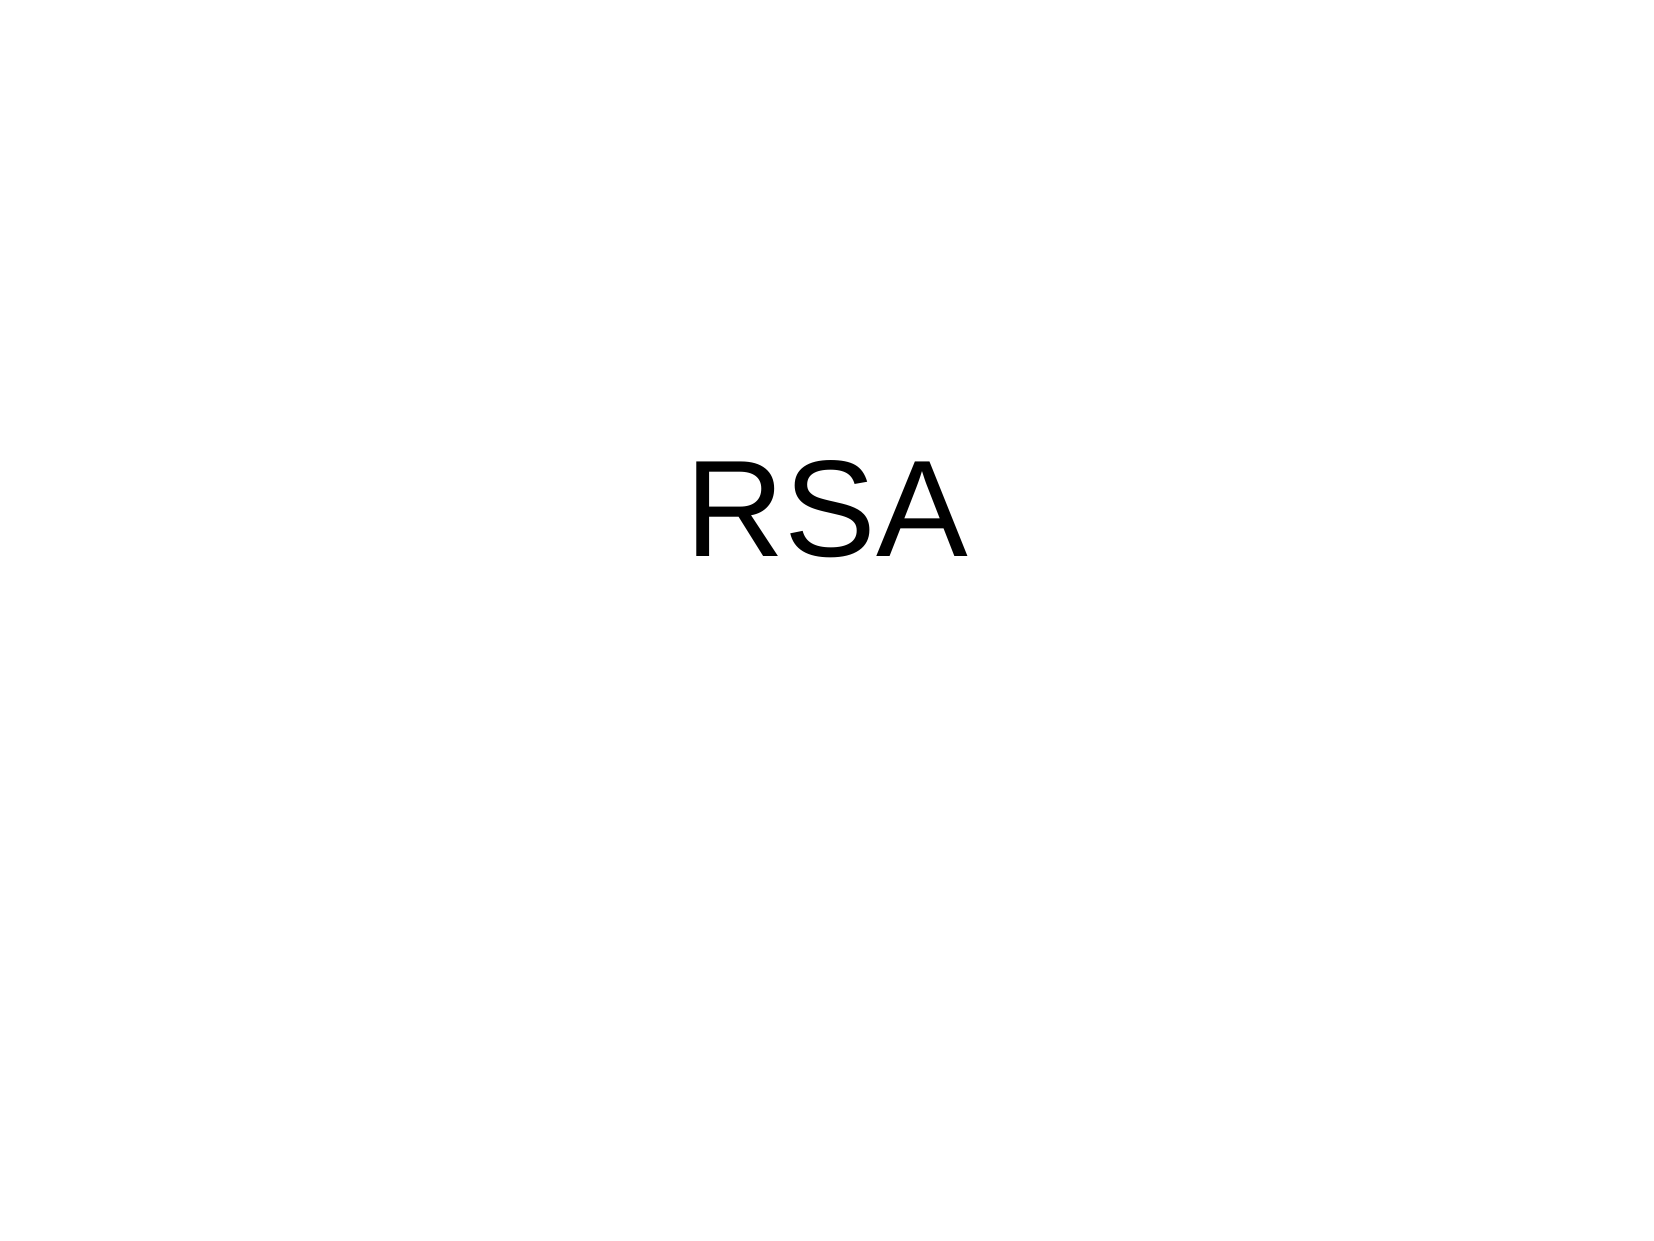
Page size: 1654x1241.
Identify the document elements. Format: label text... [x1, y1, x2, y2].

subtitle RSA [82, 49, 1571, 968]
